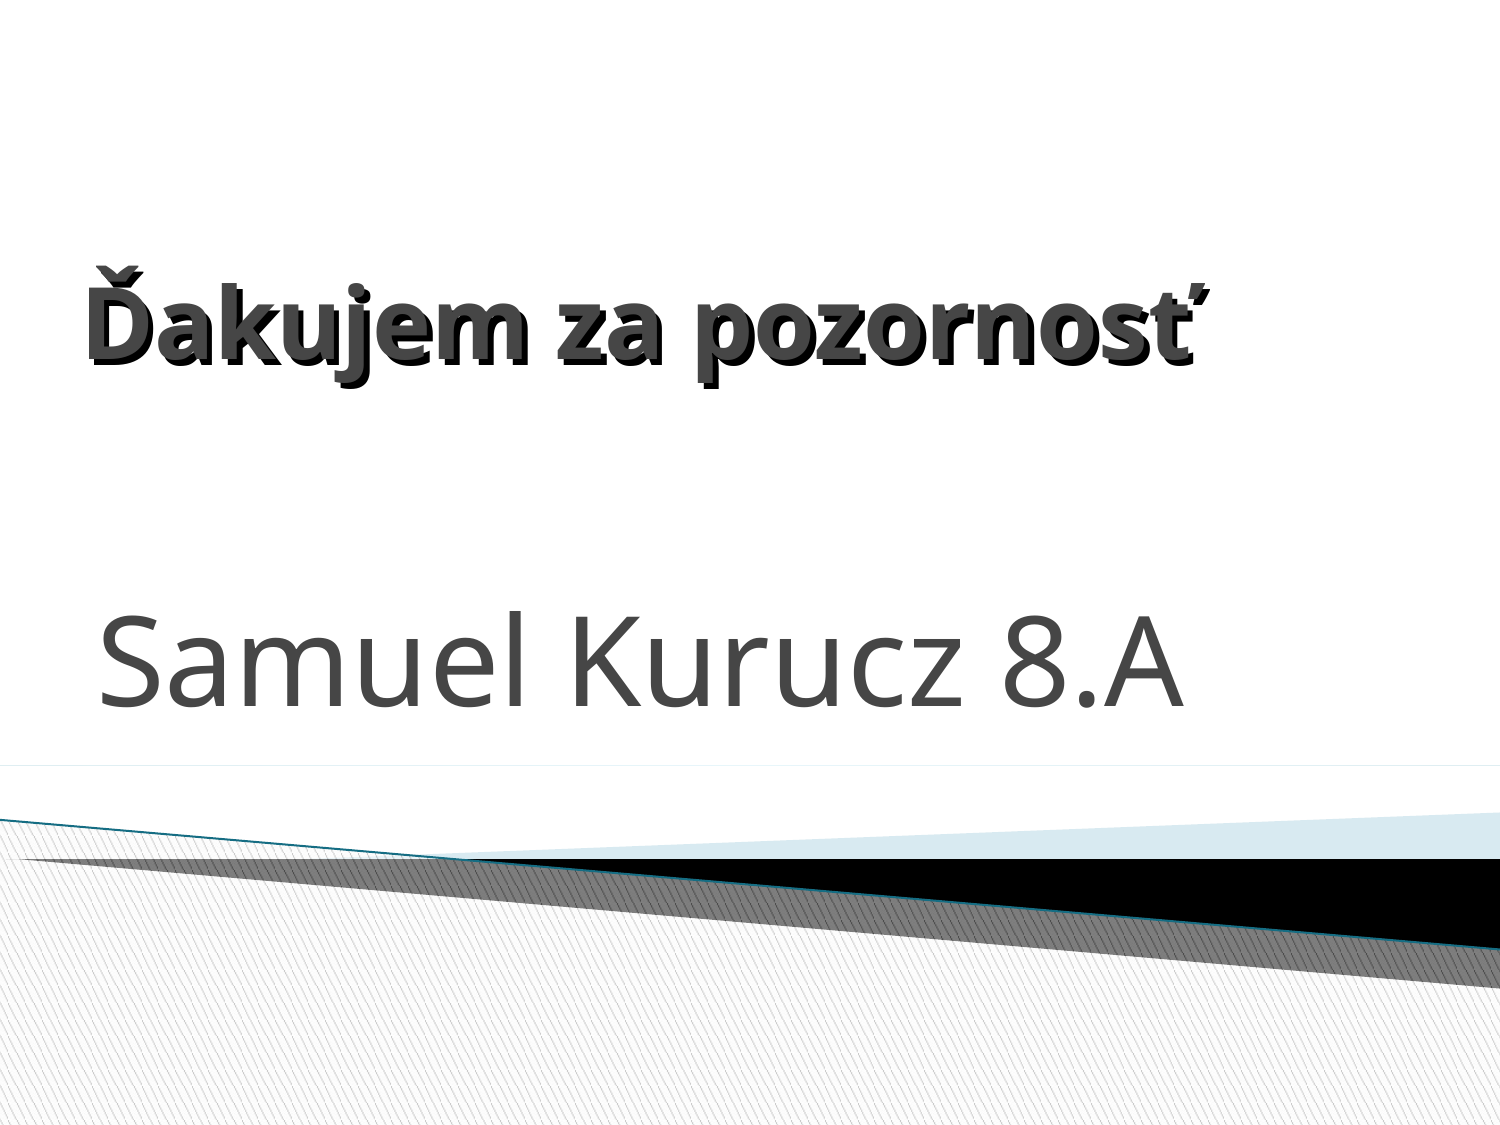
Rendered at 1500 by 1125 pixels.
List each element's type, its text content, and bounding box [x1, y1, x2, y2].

subtitle Samuel Kurucz 8.A [88, 574, 1364, 772]
title Ďakujem za pozornosť [64, 219, 1340, 387]
